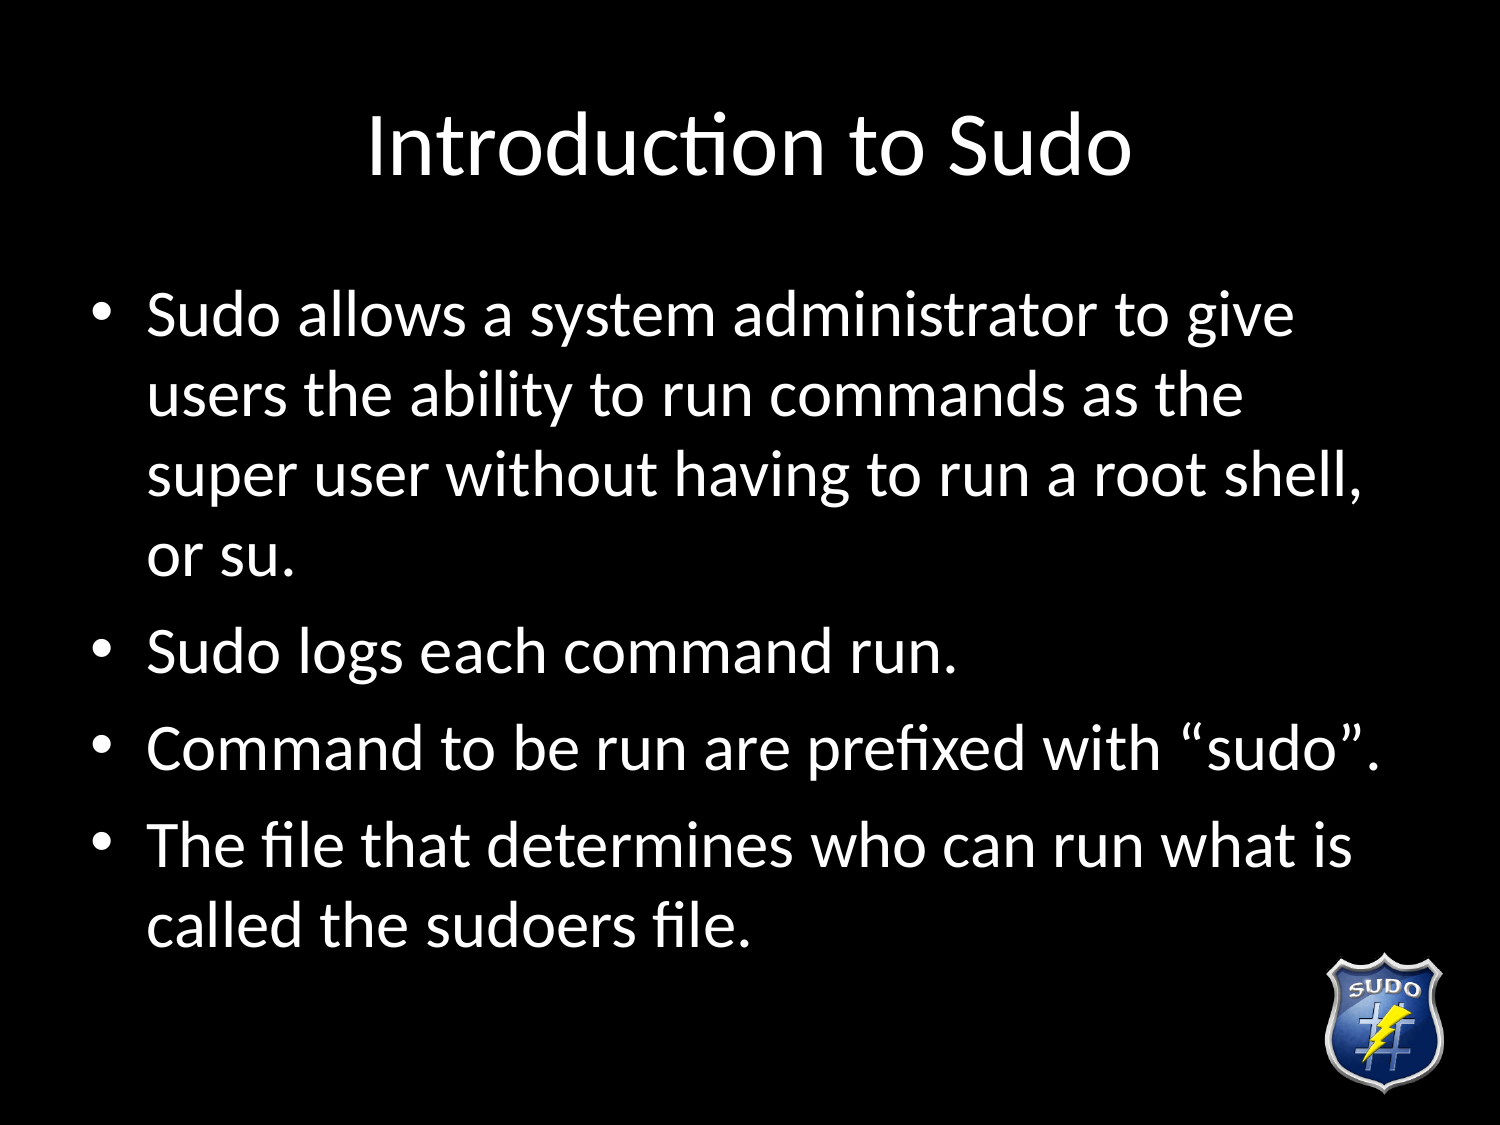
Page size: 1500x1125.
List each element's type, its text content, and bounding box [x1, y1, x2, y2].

picture [1315, 949, 1453, 1103]
title Introduction to Sudo [75, 45, 1426, 233]
list Sudo allows a system administrator to give users the ability to run commands as the super user without having to run a root shell, or su. Sudo logs each command run. Command to be run are prefixed with “sudo”. The file that determines who can run what is called the sudoers file. [75, 262, 1426, 1005]
